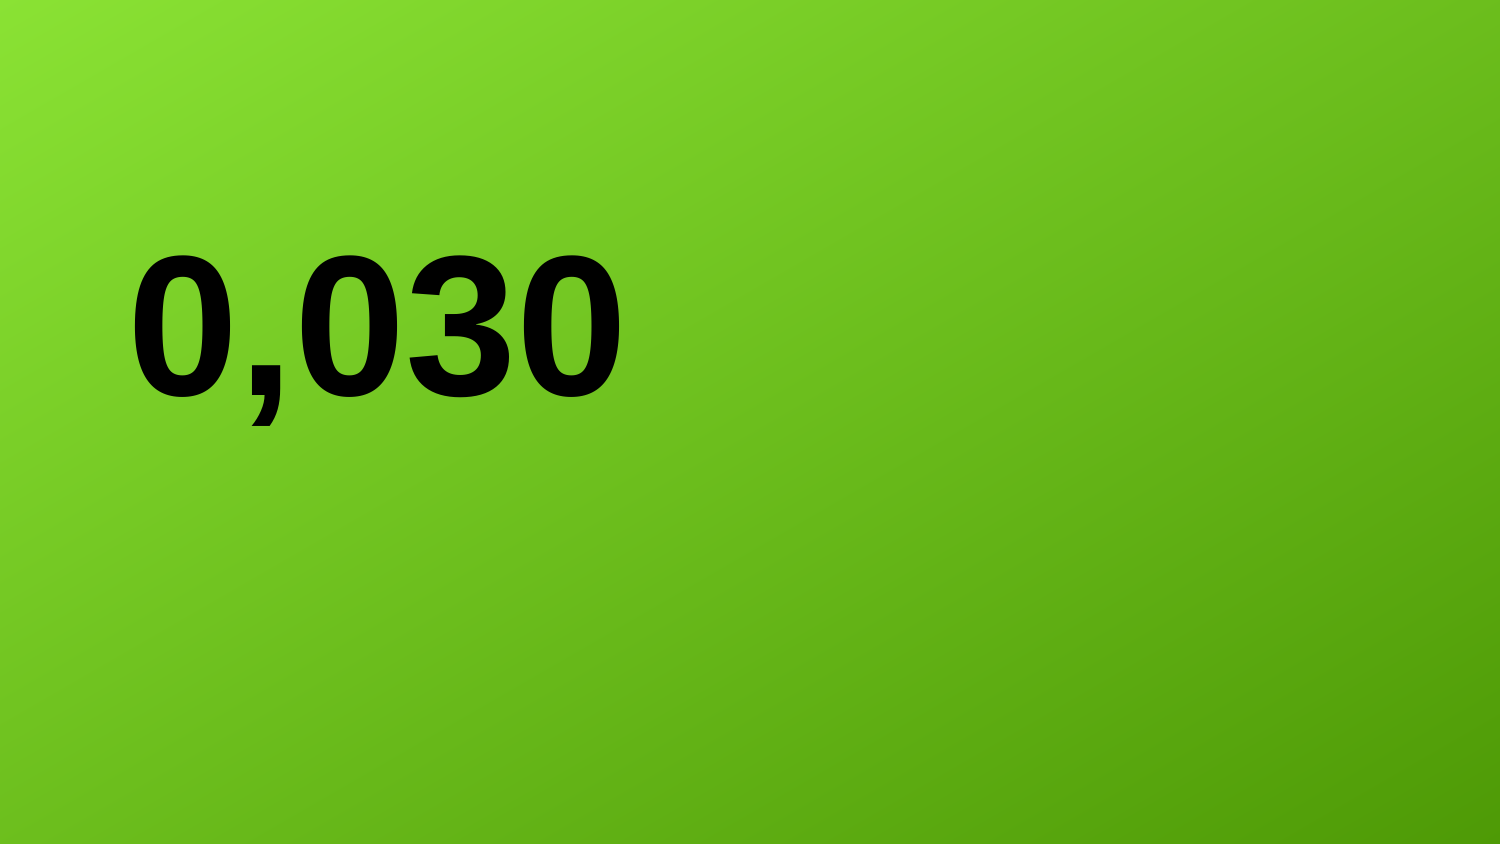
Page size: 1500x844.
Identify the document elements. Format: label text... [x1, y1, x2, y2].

title 0,030 [112, 259, 1388, 450]
